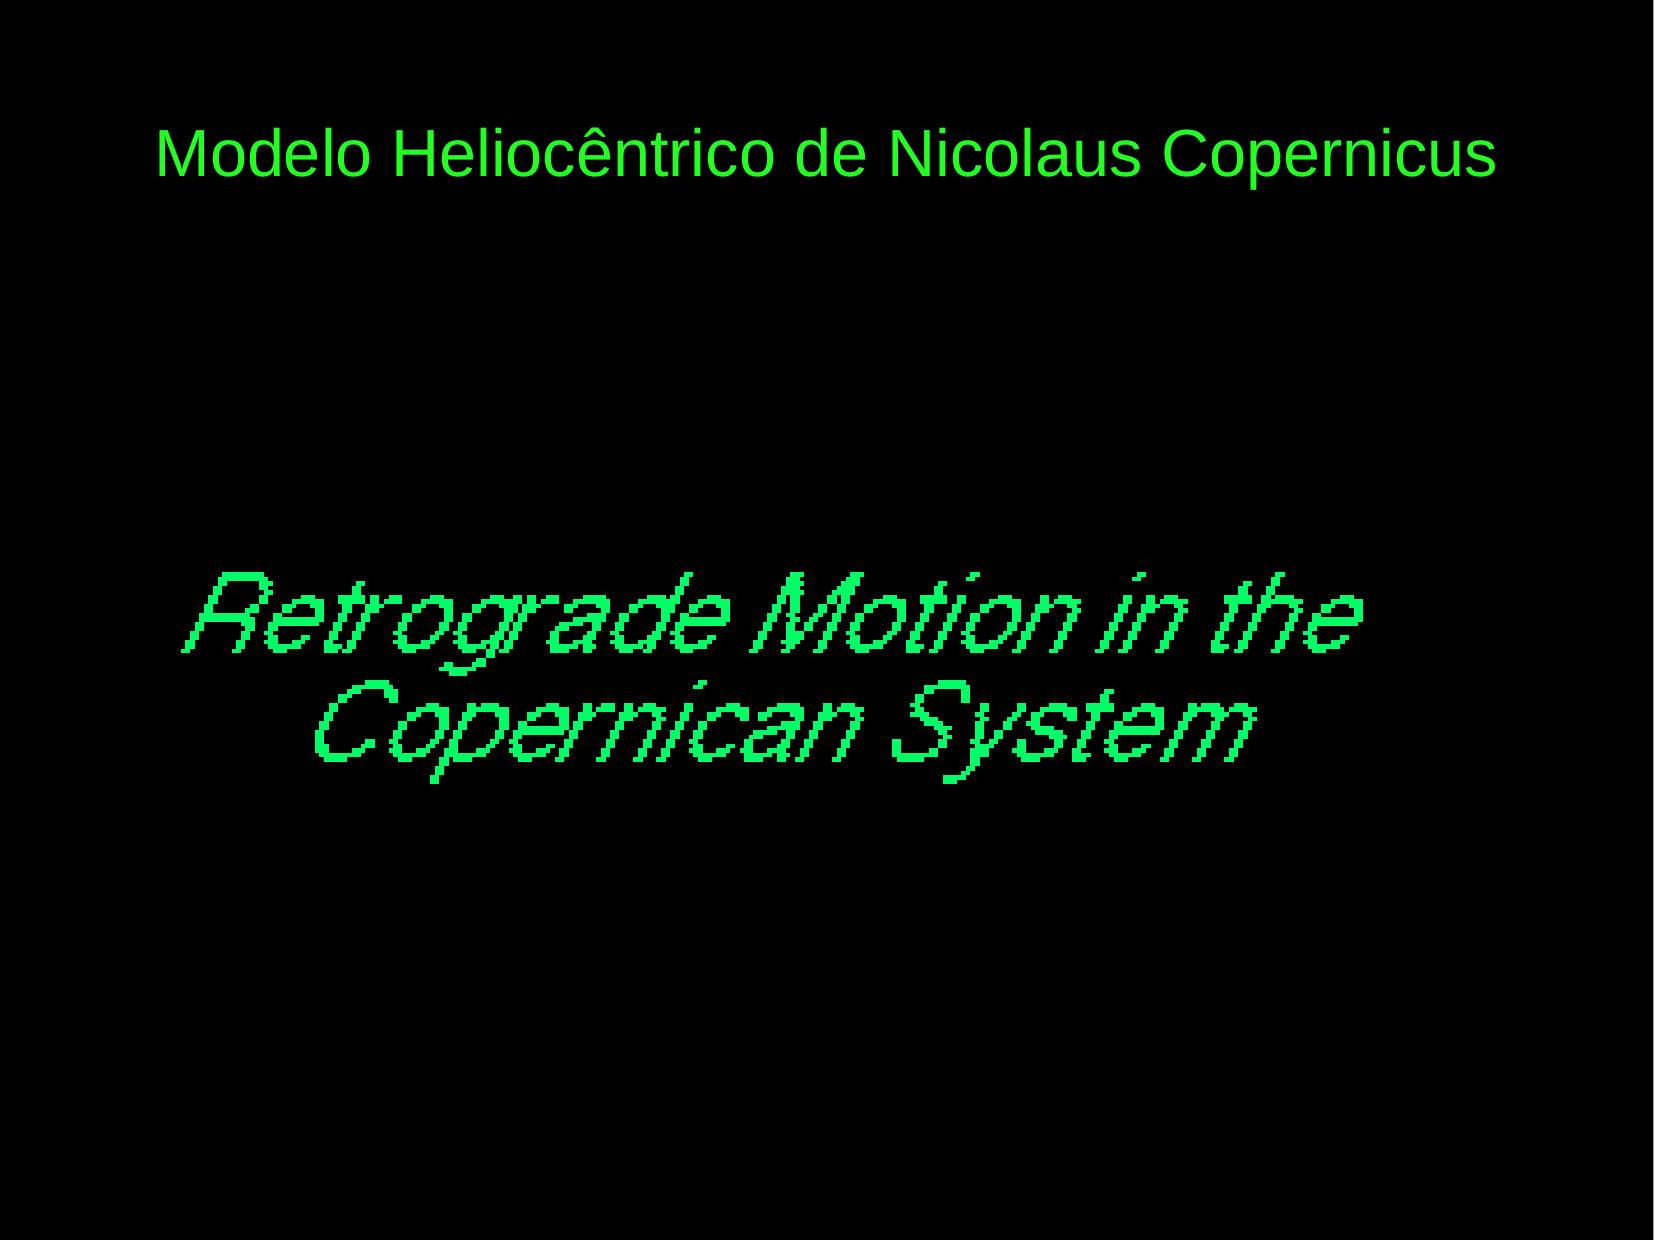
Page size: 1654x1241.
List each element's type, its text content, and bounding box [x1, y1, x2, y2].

picture [75, 262, 1576, 1163]
title Modelo Heliocêntrico de Nicolaus Copernicus [82, 49, 1571, 257]
